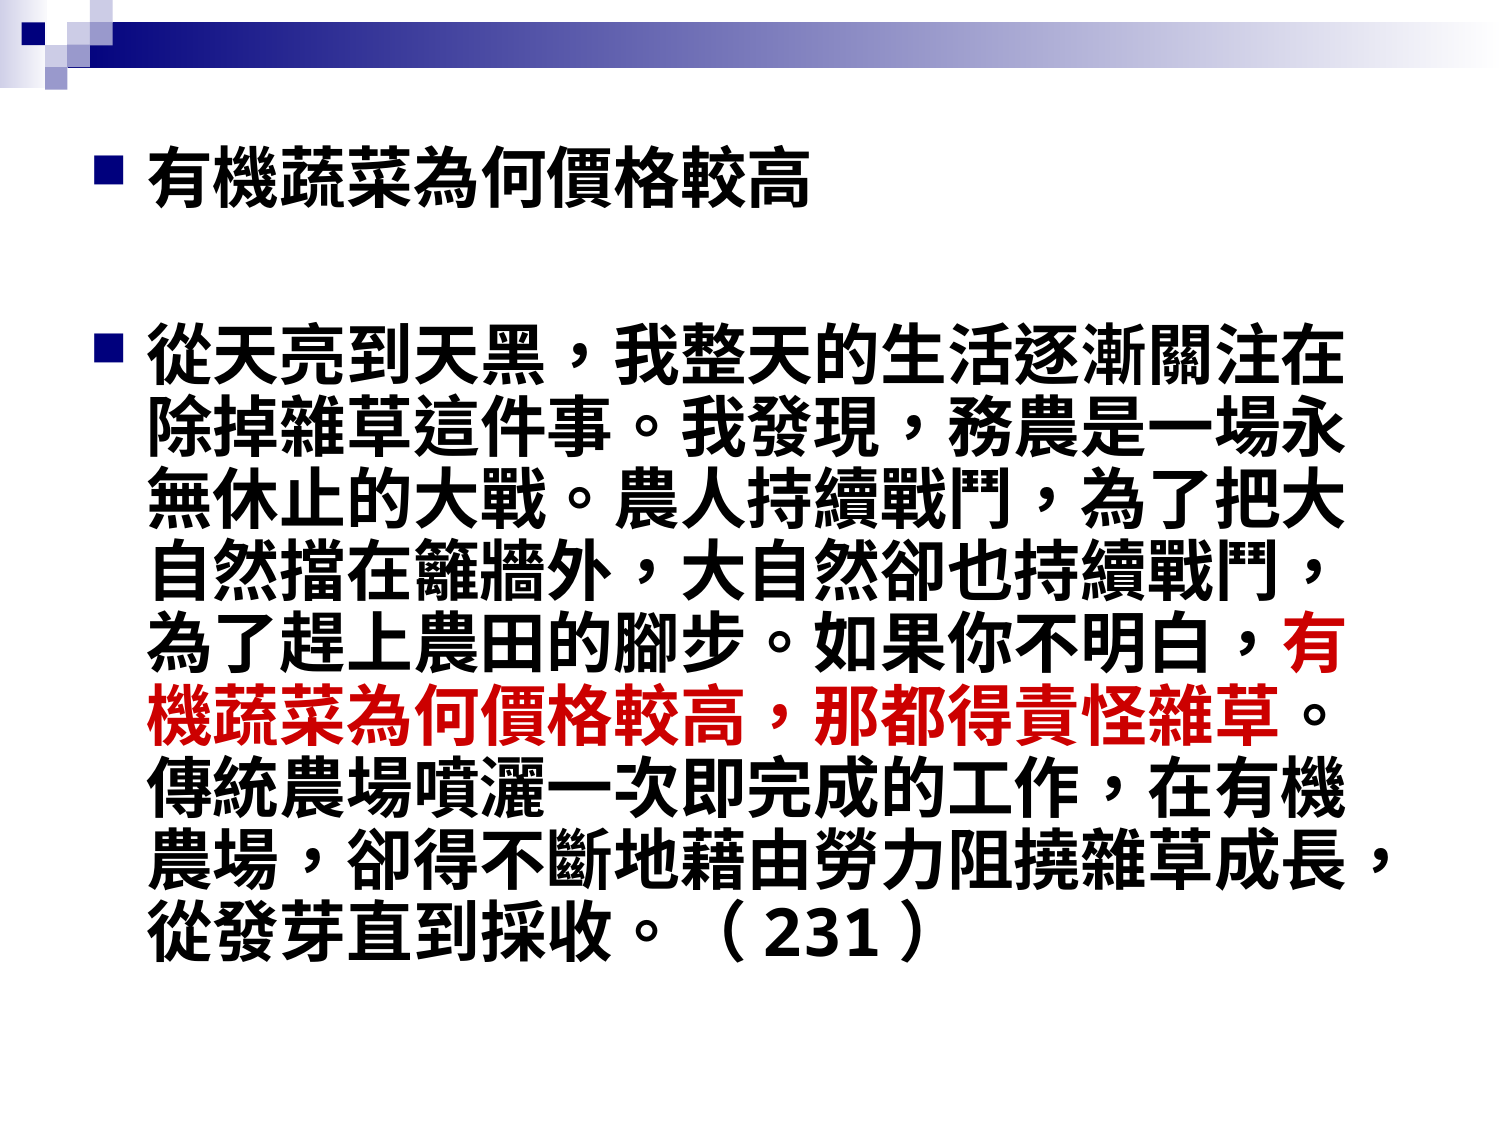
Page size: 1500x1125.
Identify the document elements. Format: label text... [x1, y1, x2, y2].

list 有機蔬菜為何價格較高 從天亮到天黑，我整天的生活逐漸關注在除掉雜草這件事。我發現，務農是一場永無休止的大戰。農人持續戰鬥，為了把大自然擋在籬牆外，大自然卻也持續戰鬥，為了趕上農田的腳步。如果你不明白，有機蔬菜為何價格較高，那都得責怪雜草。傳統農場噴灑一次即完成的工作，在有機農場，卻得不斷地藉由勞力阻撓雜草成長，從發芽直到採收。（231） [75, 137, 1426, 1035]
